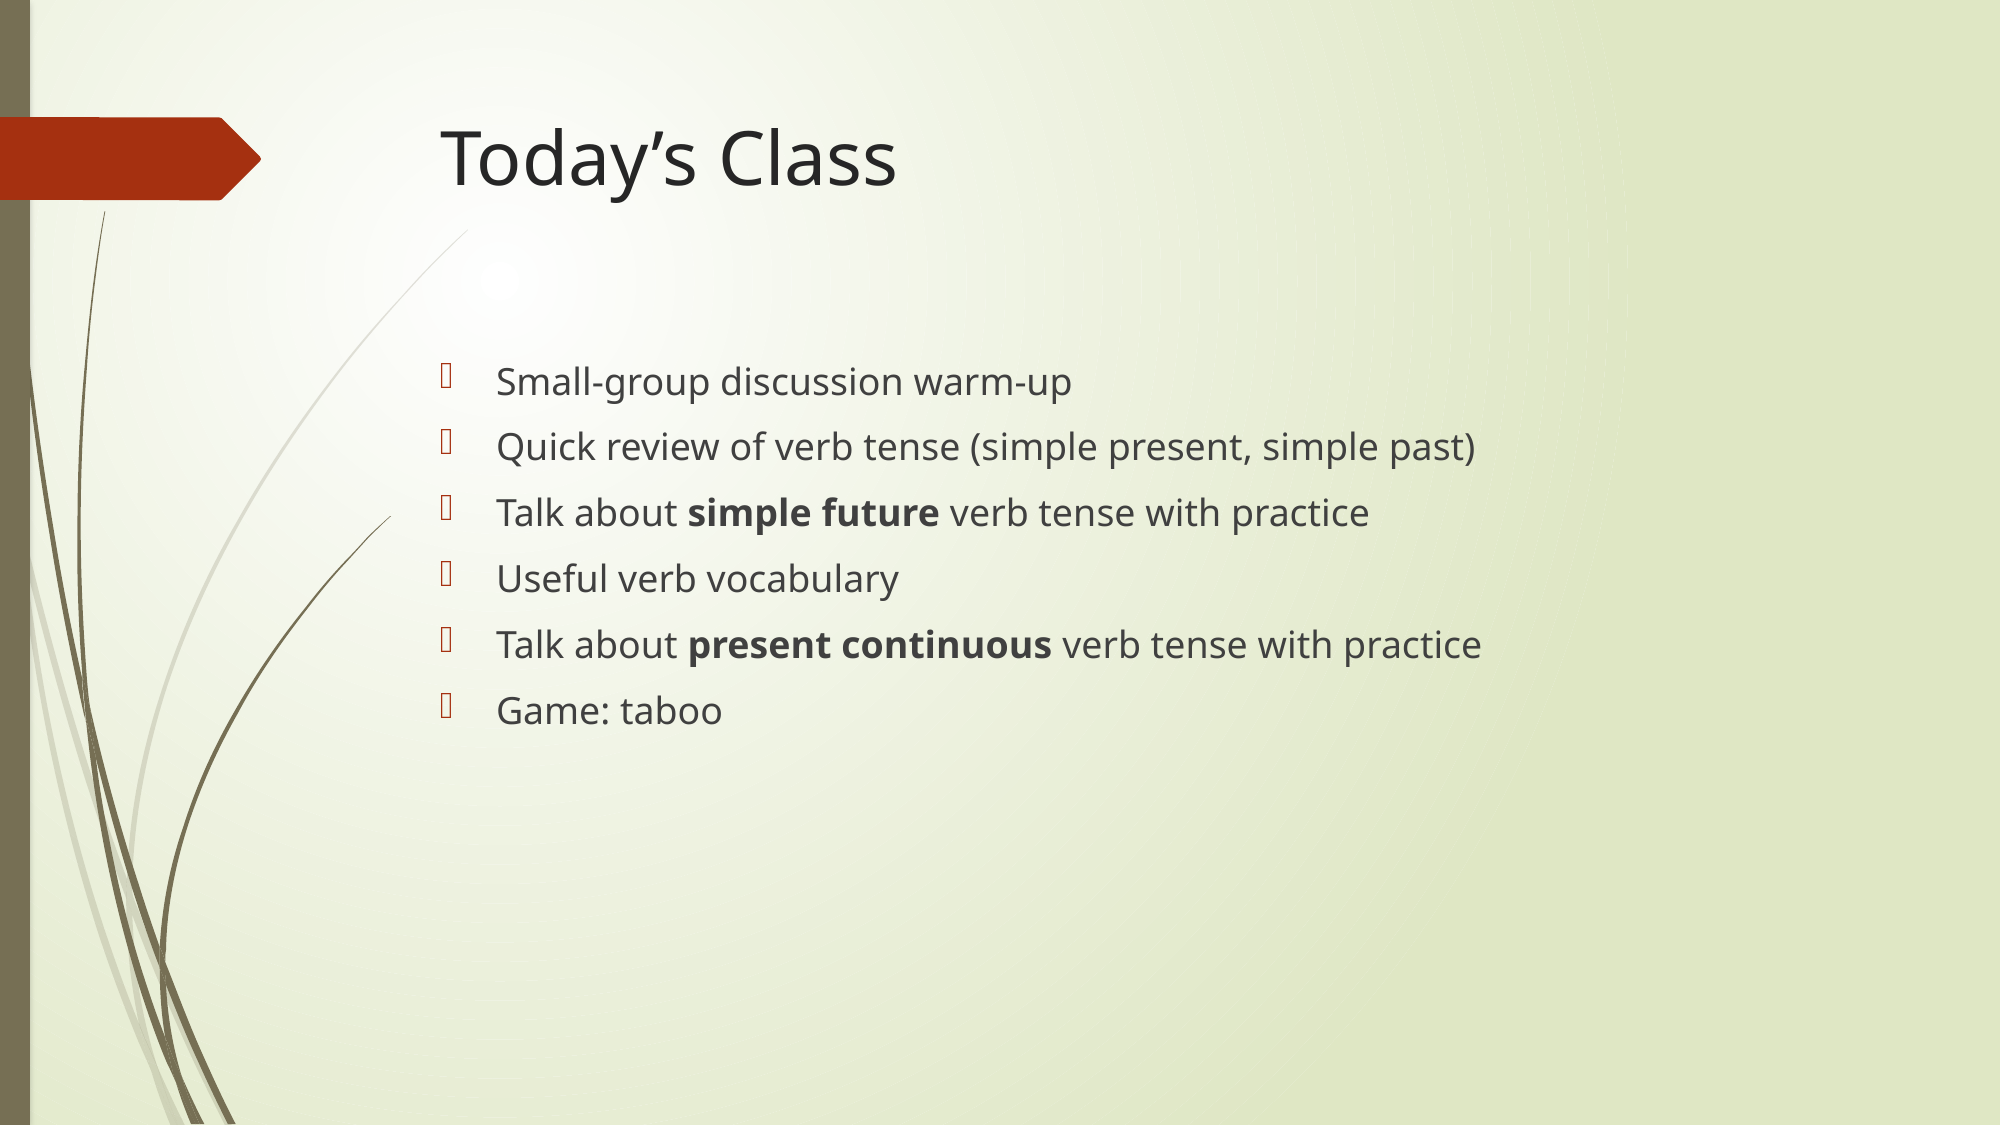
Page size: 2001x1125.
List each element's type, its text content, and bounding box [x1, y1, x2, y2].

list Small-group discussion warm-up Quick review of verb tense (simple present, simple past) Talk about simple future verb tense with practice Useful verb vocabulary Talk about present continuous verb tense with practice Game: taboo [424, 350, 1888, 970]
title Today’s Class [425, 102, 1888, 313]
